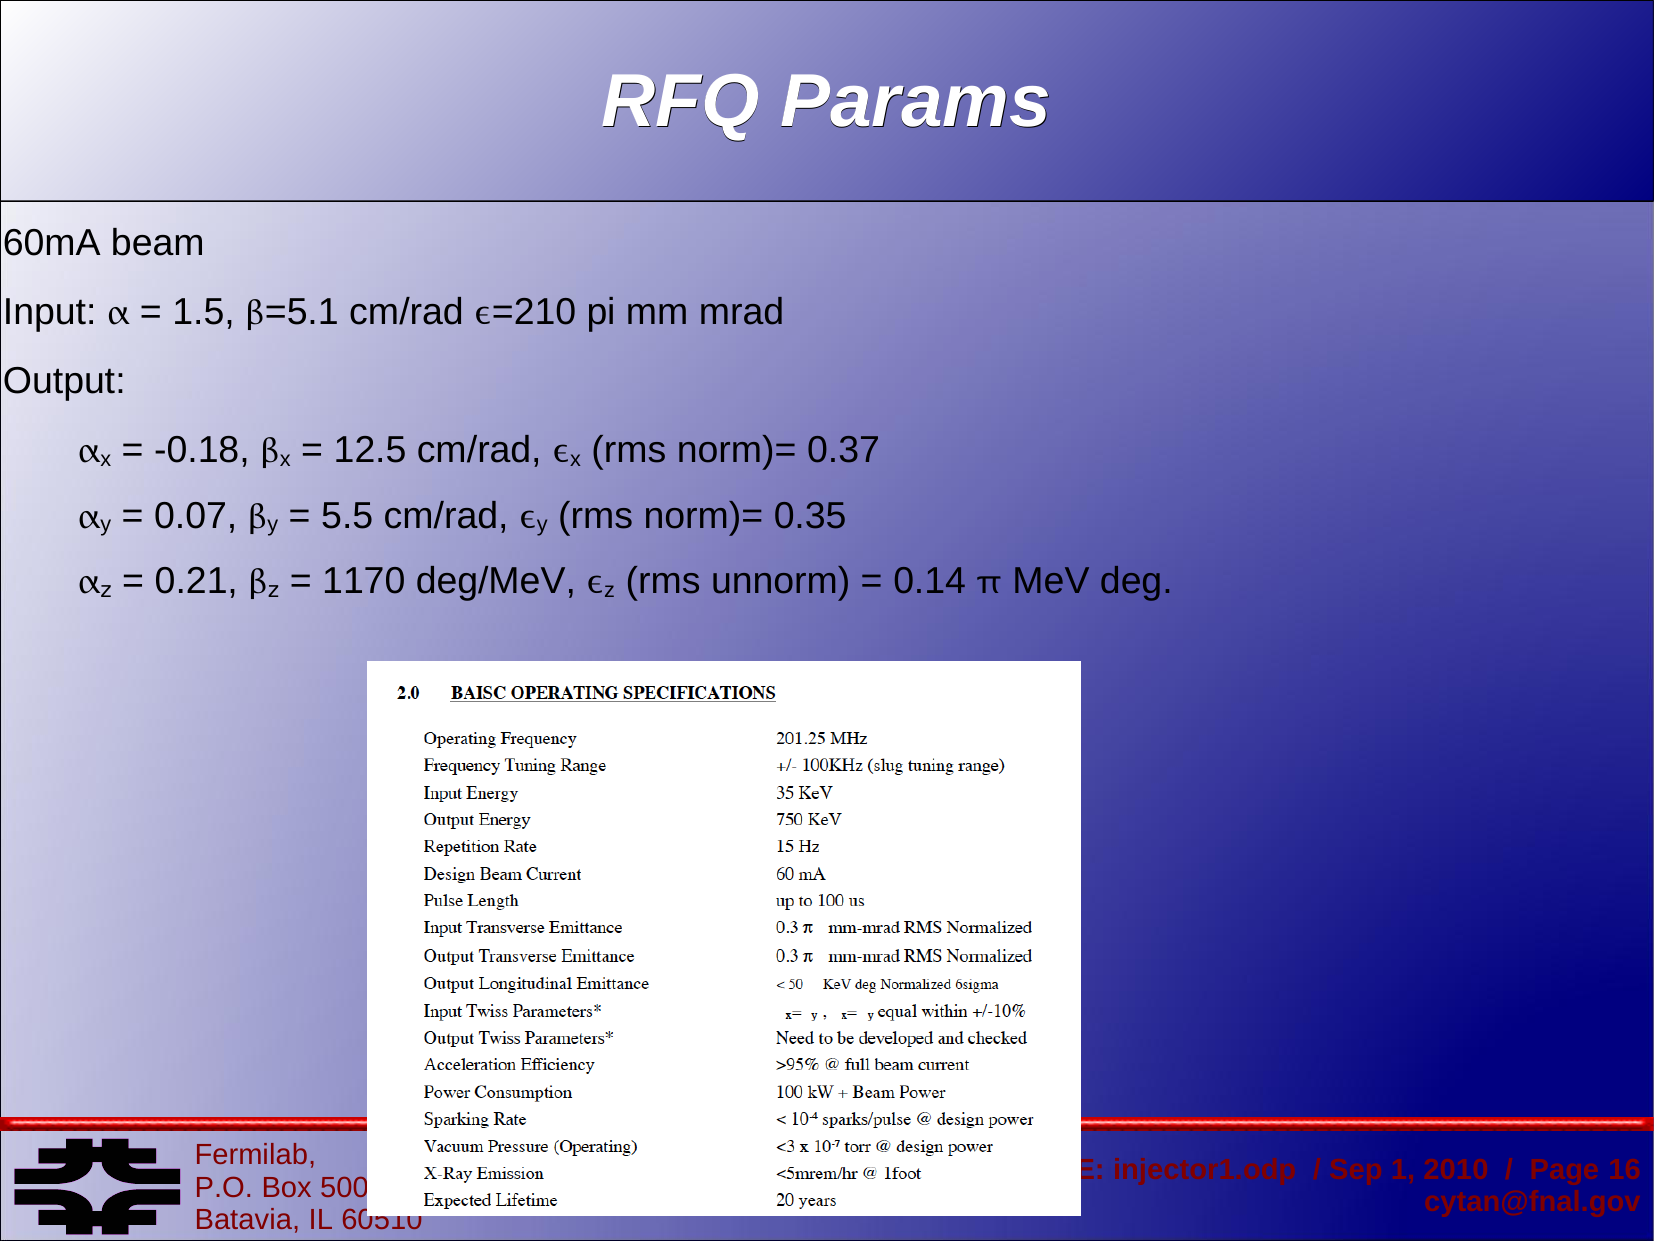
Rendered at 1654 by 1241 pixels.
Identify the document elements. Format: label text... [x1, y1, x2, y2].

list 60mA beam Input:  = 1.5, =5.1 cm/rad =210 pi mm mrad Output: x = -0.18, x = 12.5 cm/rad, x (rms norm)= 0.37 y = 0.07, y = 5.5 cm/rad, y (rms norm)= 0.35 z = 0.21, z = 1170 deg/MeV, z (rms unnorm) = 0.14  MeV deg. [2, 217, 1642, 1087]
title RFQ Params [0, 0, 1654, 204]
picture [0, 204, 1654, 1241]
